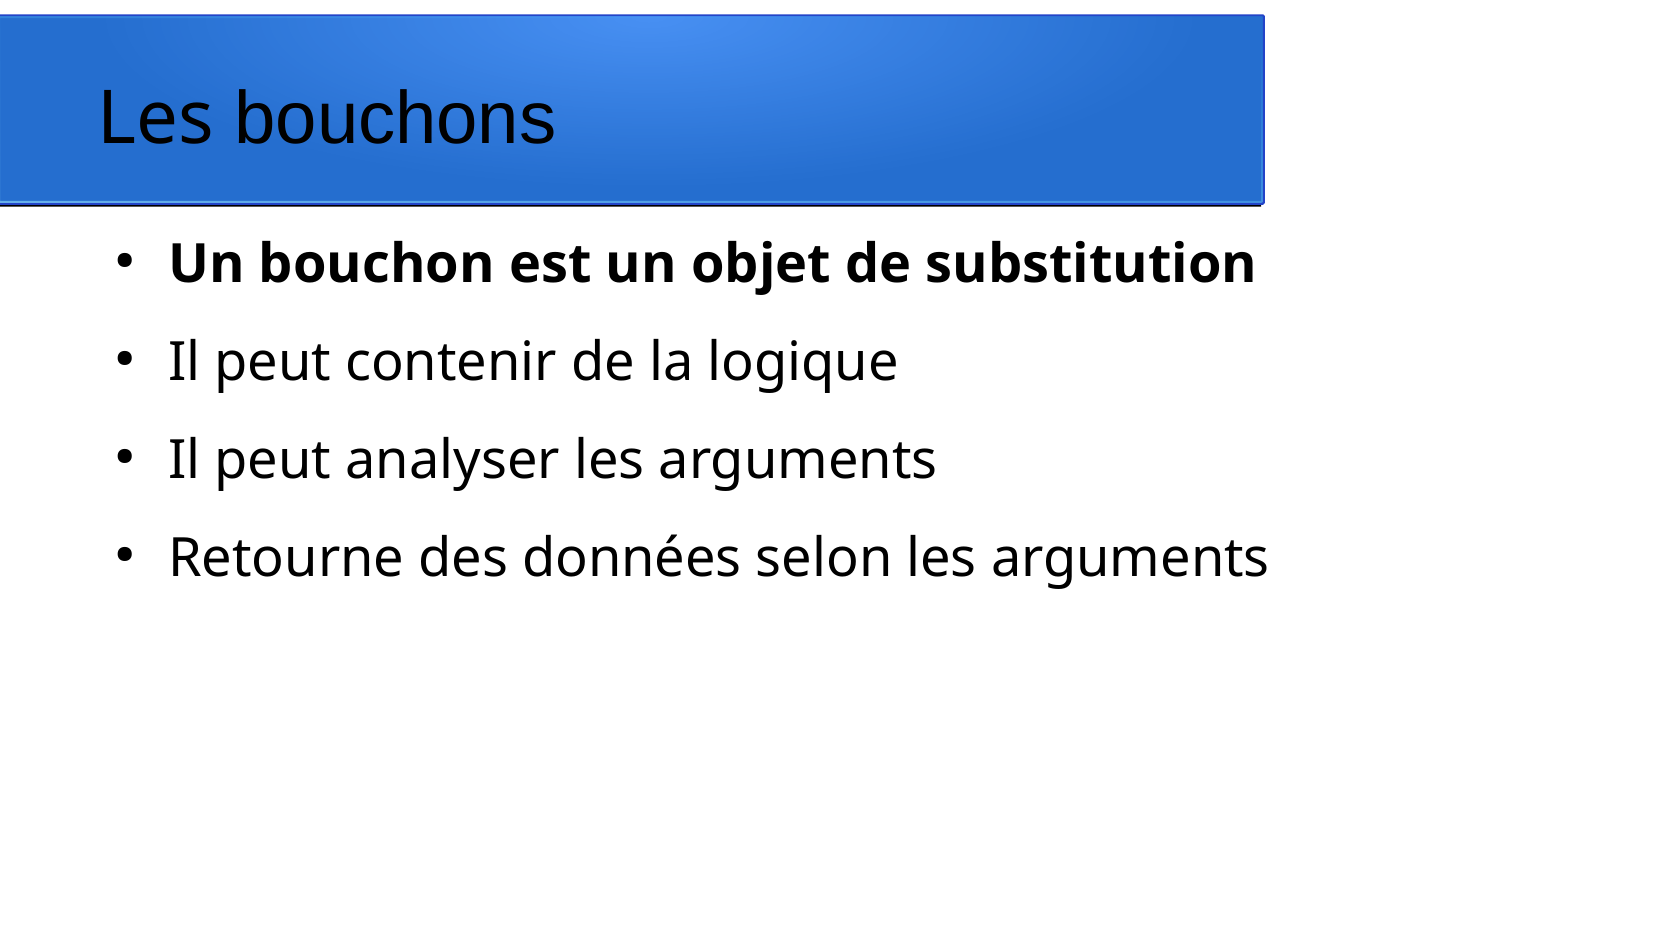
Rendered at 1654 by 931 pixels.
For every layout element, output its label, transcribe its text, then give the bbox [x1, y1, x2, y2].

title Les bouchons [82, 37, 1571, 193]
list Un bouchon est un objet de substitution Il peut contenir de la logique Il peut analyser les arguments Retourne des données selon les arguments [82, 216, 1571, 719]
